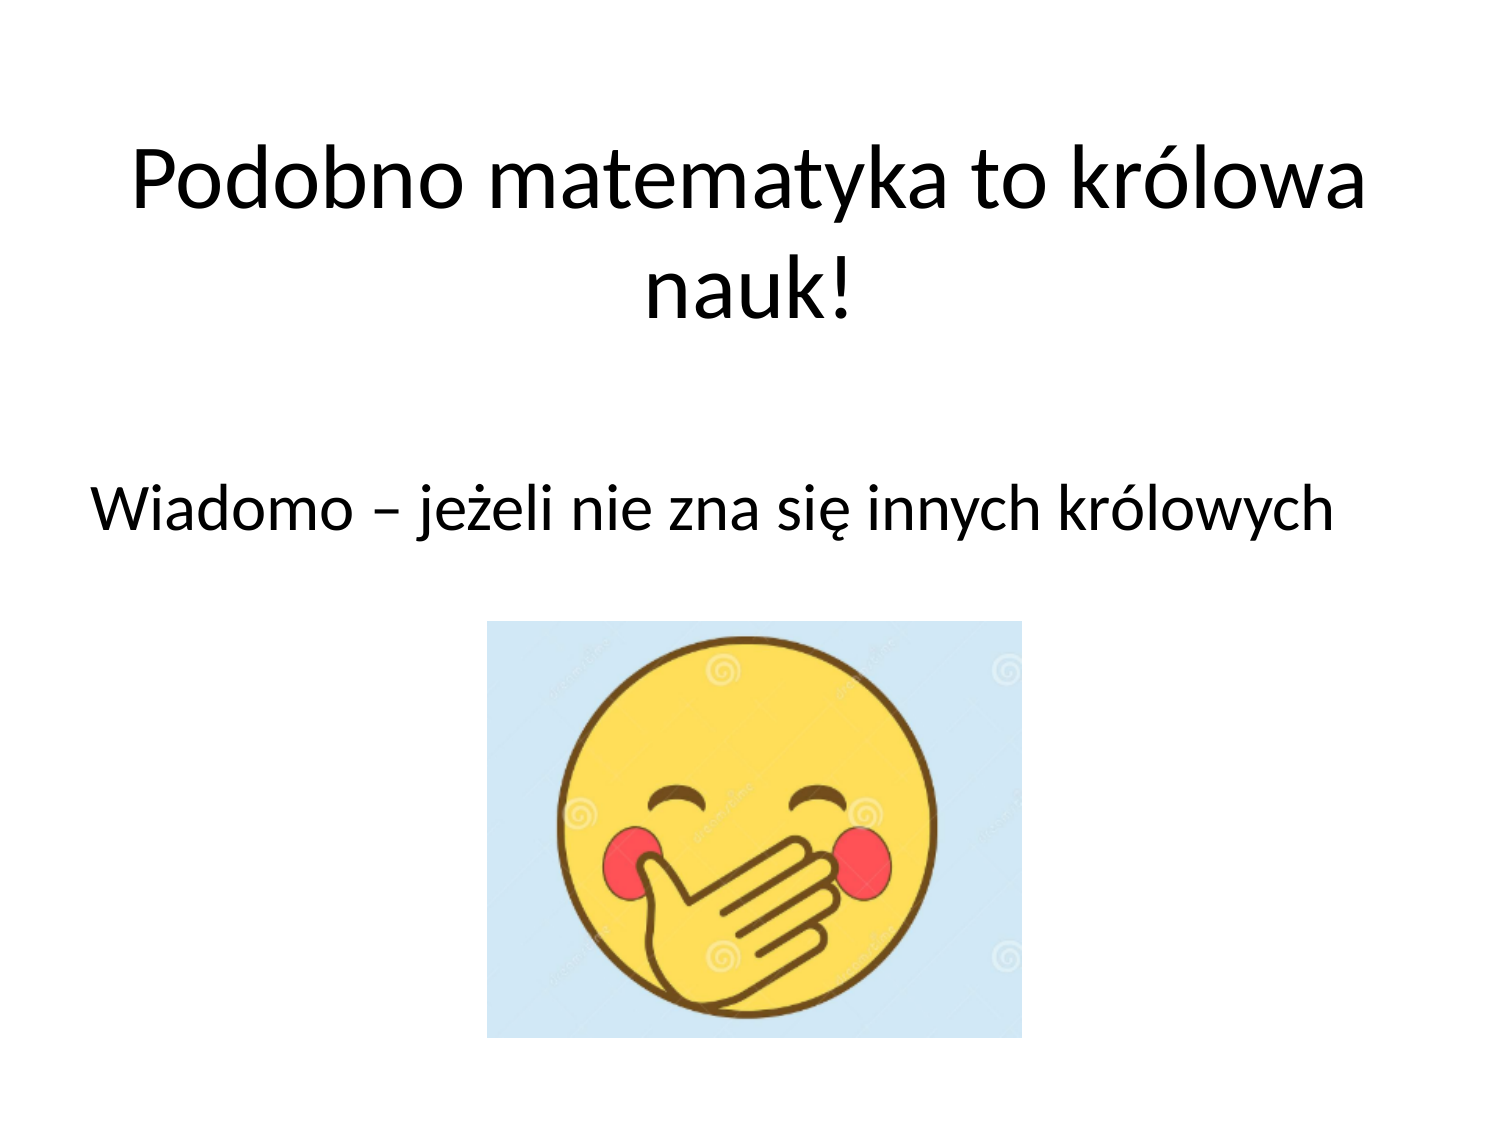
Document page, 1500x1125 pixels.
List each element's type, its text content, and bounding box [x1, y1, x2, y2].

list Wiadomo – jeżeli nie zna się innych królowych [75, 456, 1426, 1005]
title Podobno matematyka to królowa nauk! [75, 45, 1426, 409]
picture [487, 621, 1022, 1038]
